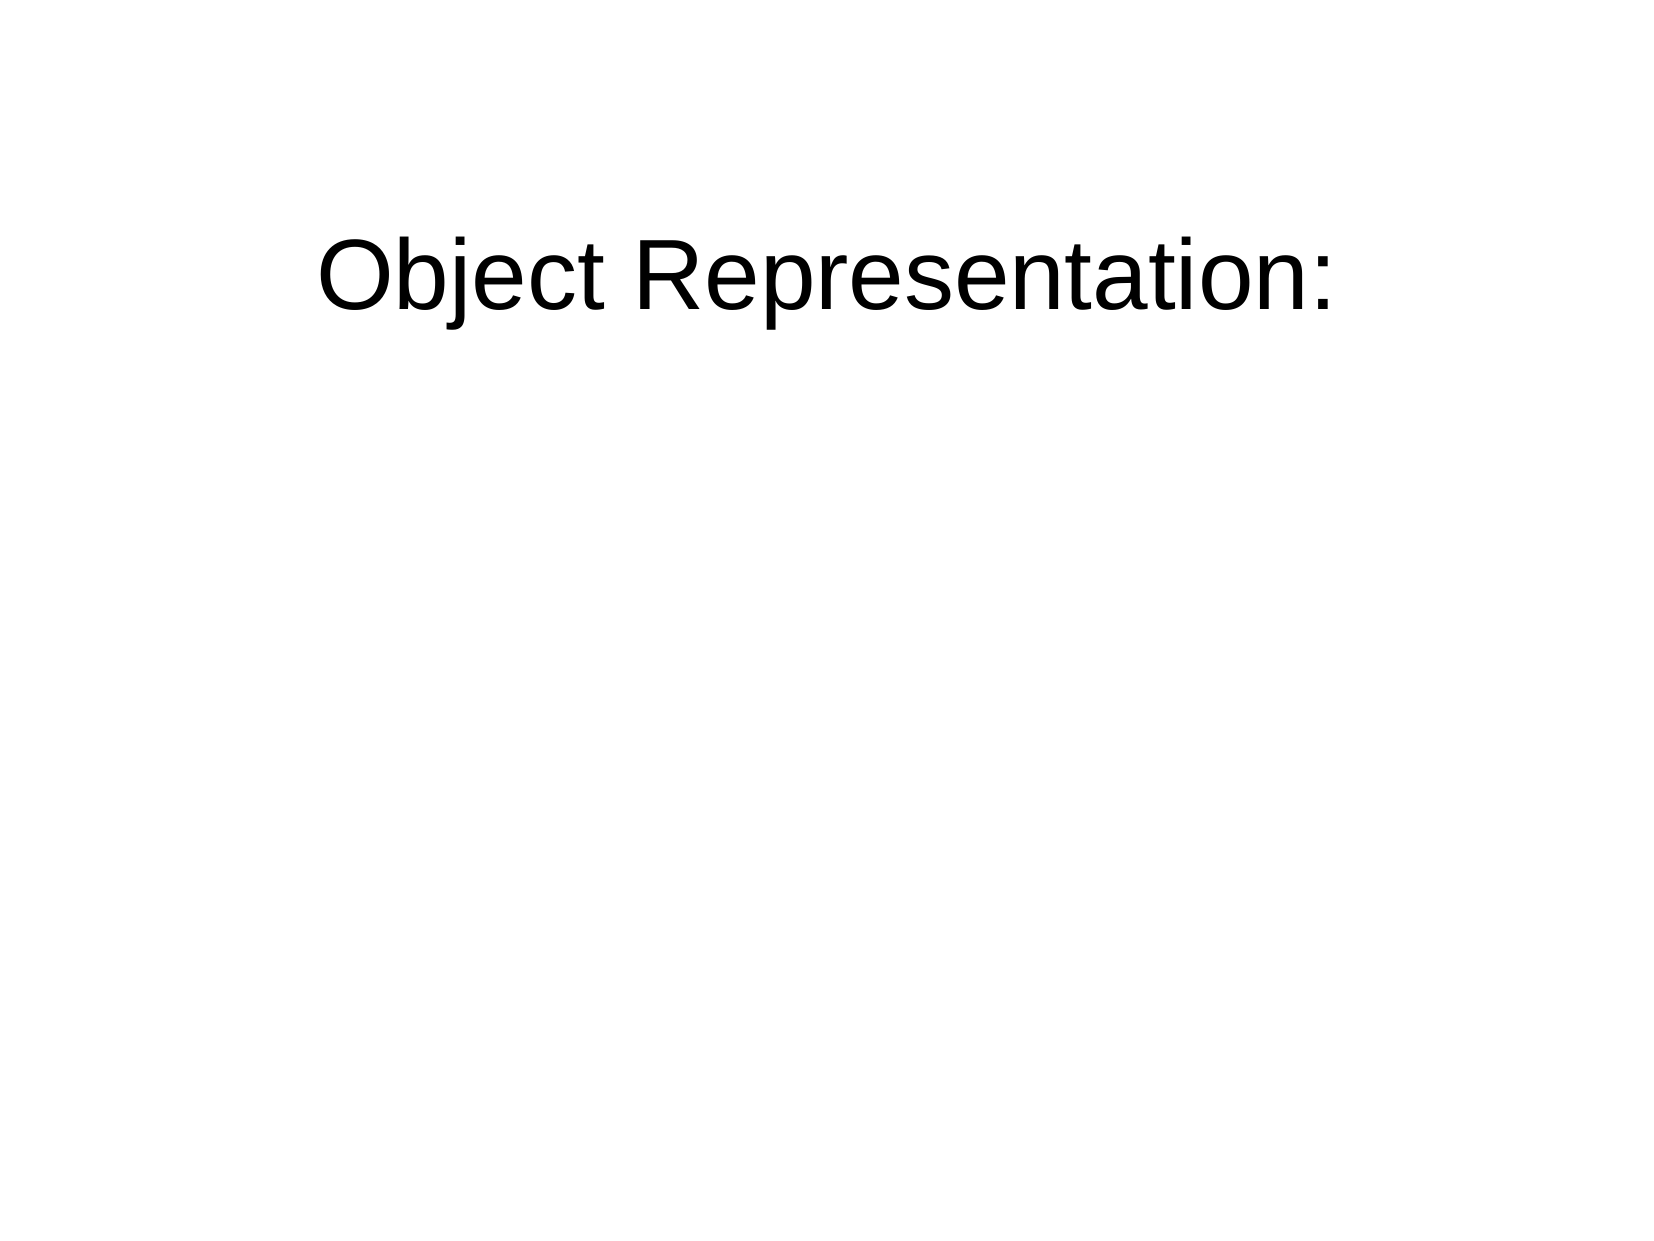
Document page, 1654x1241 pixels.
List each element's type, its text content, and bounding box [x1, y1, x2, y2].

text_box Object Representation: [301, 211, 1353, 339]
